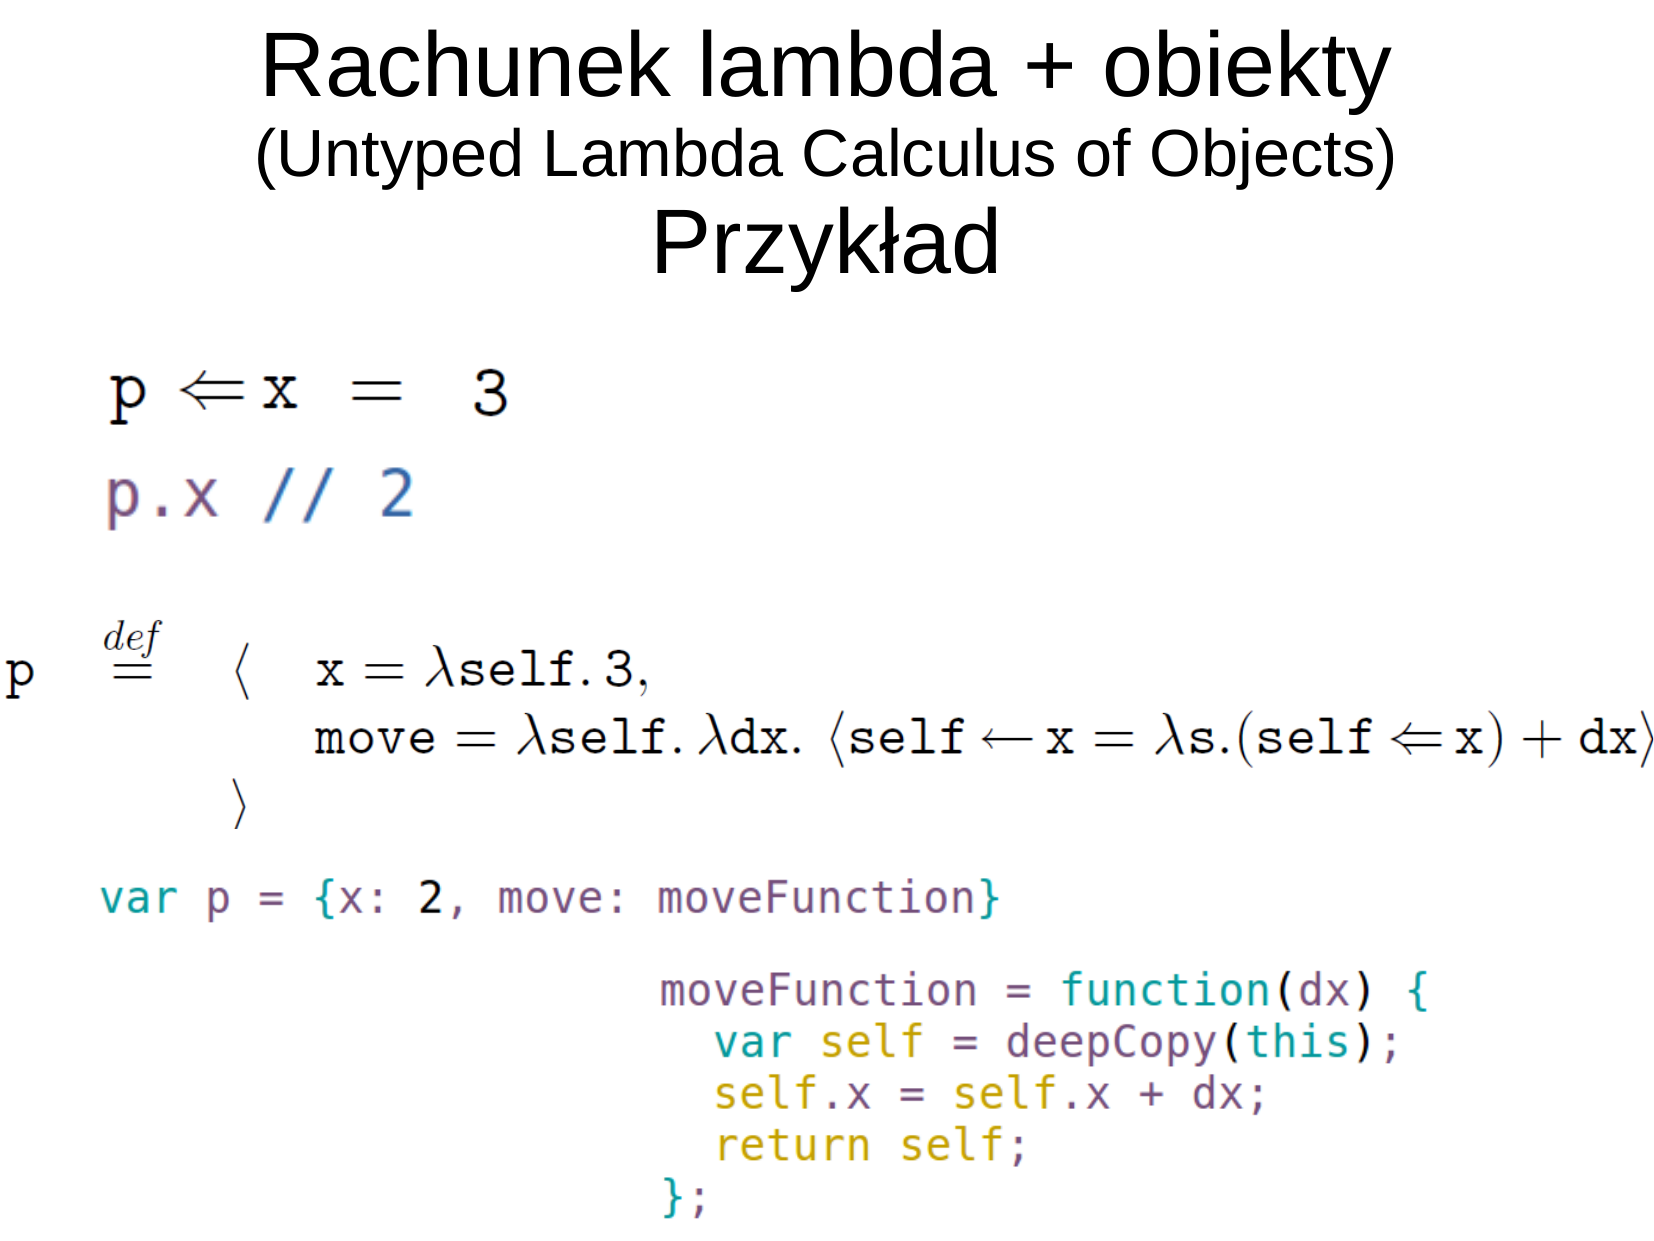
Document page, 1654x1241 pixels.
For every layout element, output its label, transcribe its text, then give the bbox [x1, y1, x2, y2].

picture [461, 354, 514, 427]
title Rachunek lambda + obiekty (Untyped Lambda Calculus of Objects) Przykład [82, 13, 1571, 293]
picture [4, 613, 1654, 935]
picture [649, 965, 1572, 1241]
picture [88, 348, 443, 562]
picture [348, 377, 411, 411]
